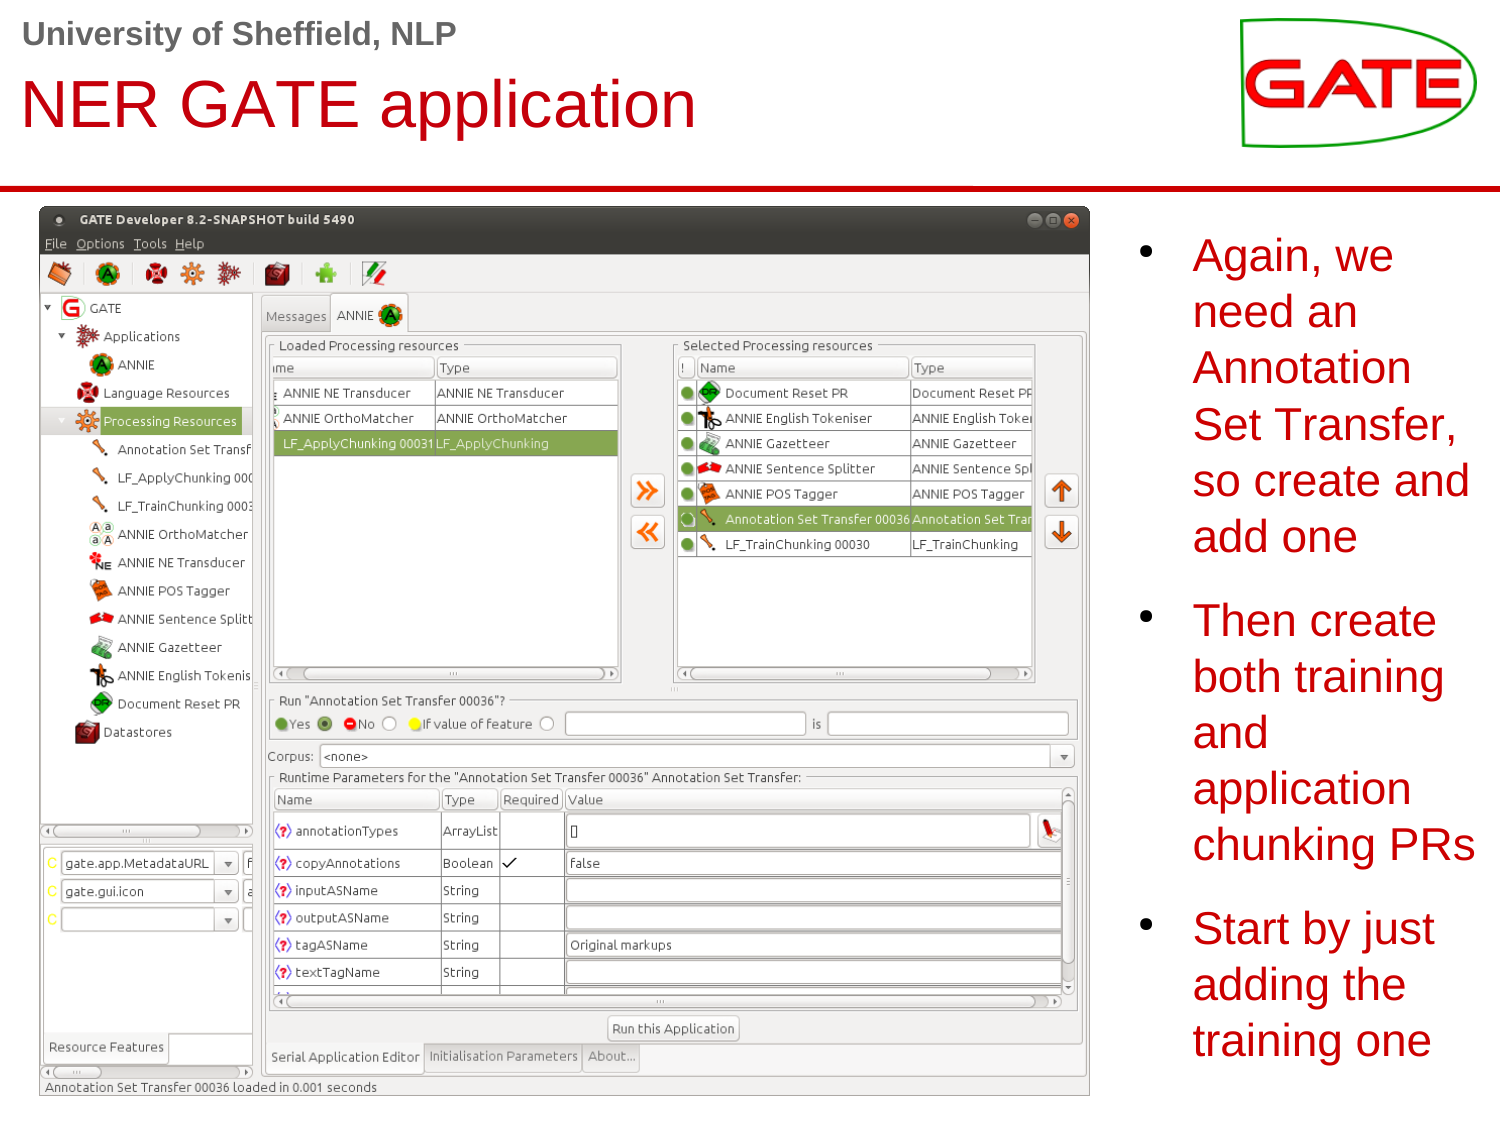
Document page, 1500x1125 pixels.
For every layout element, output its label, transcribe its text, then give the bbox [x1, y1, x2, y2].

title NER GATE application [20, 45, 1240, 166]
list Again, we need an Annotation Set Transfer, so create and add one Then create both training and application chunking PRs Start by just adding the training one [1086, 224, 1477, 1111]
picture [1240, 18, 1477, 148]
picture [39, 206, 1090, 1096]
